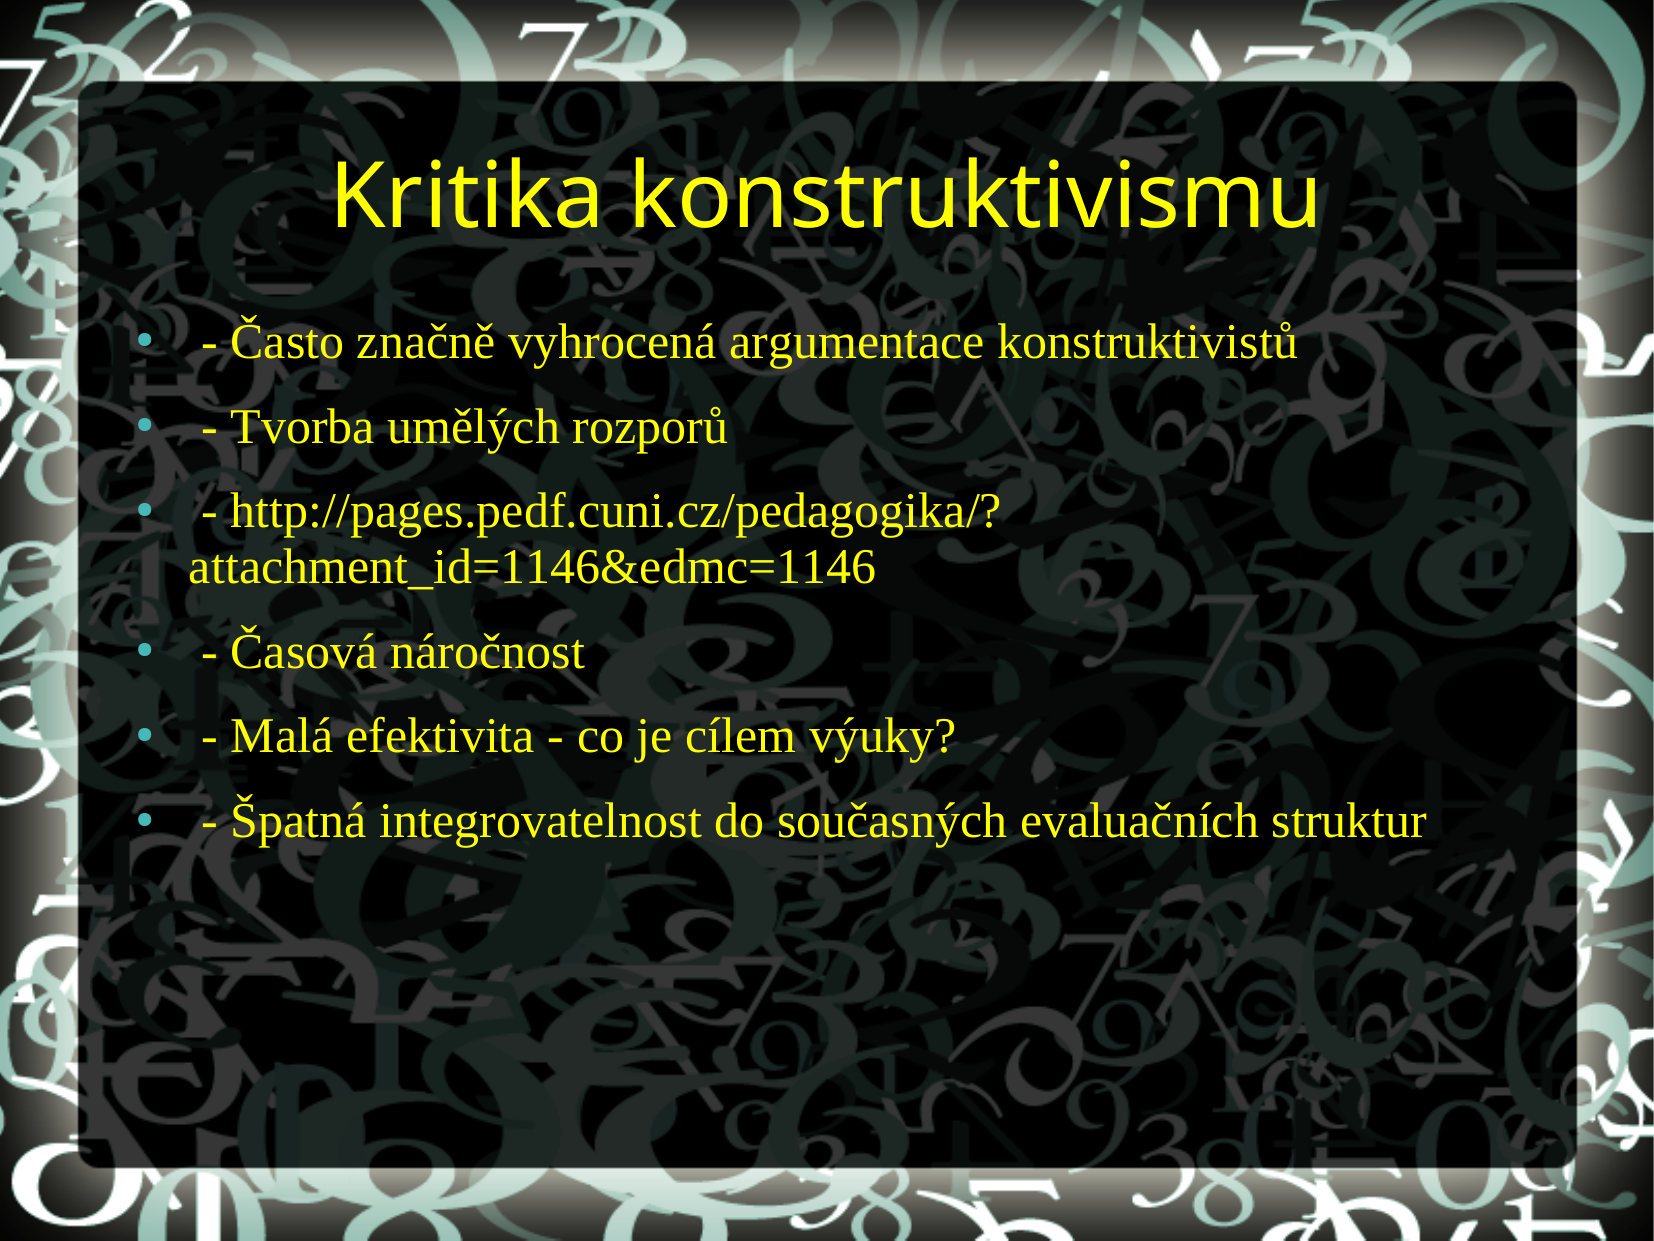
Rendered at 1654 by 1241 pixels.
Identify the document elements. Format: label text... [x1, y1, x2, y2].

title Kritika konstruktivismu [82, 88, 1571, 296]
picture [0, 0, 1654, 1241]
list - Často značně vyhrocená argumentace konstruktivistů - Tvorba umělých rozporů - http://pages.pedf.cuni.cz/pedagogika/?attachment_id=1146&edmc=1146 - Časová náročnost - Malá efektivita - co je cílem výuky? - Špatná integrovatelnost do současných evaluačních struktur [118, 313, 1542, 1034]
